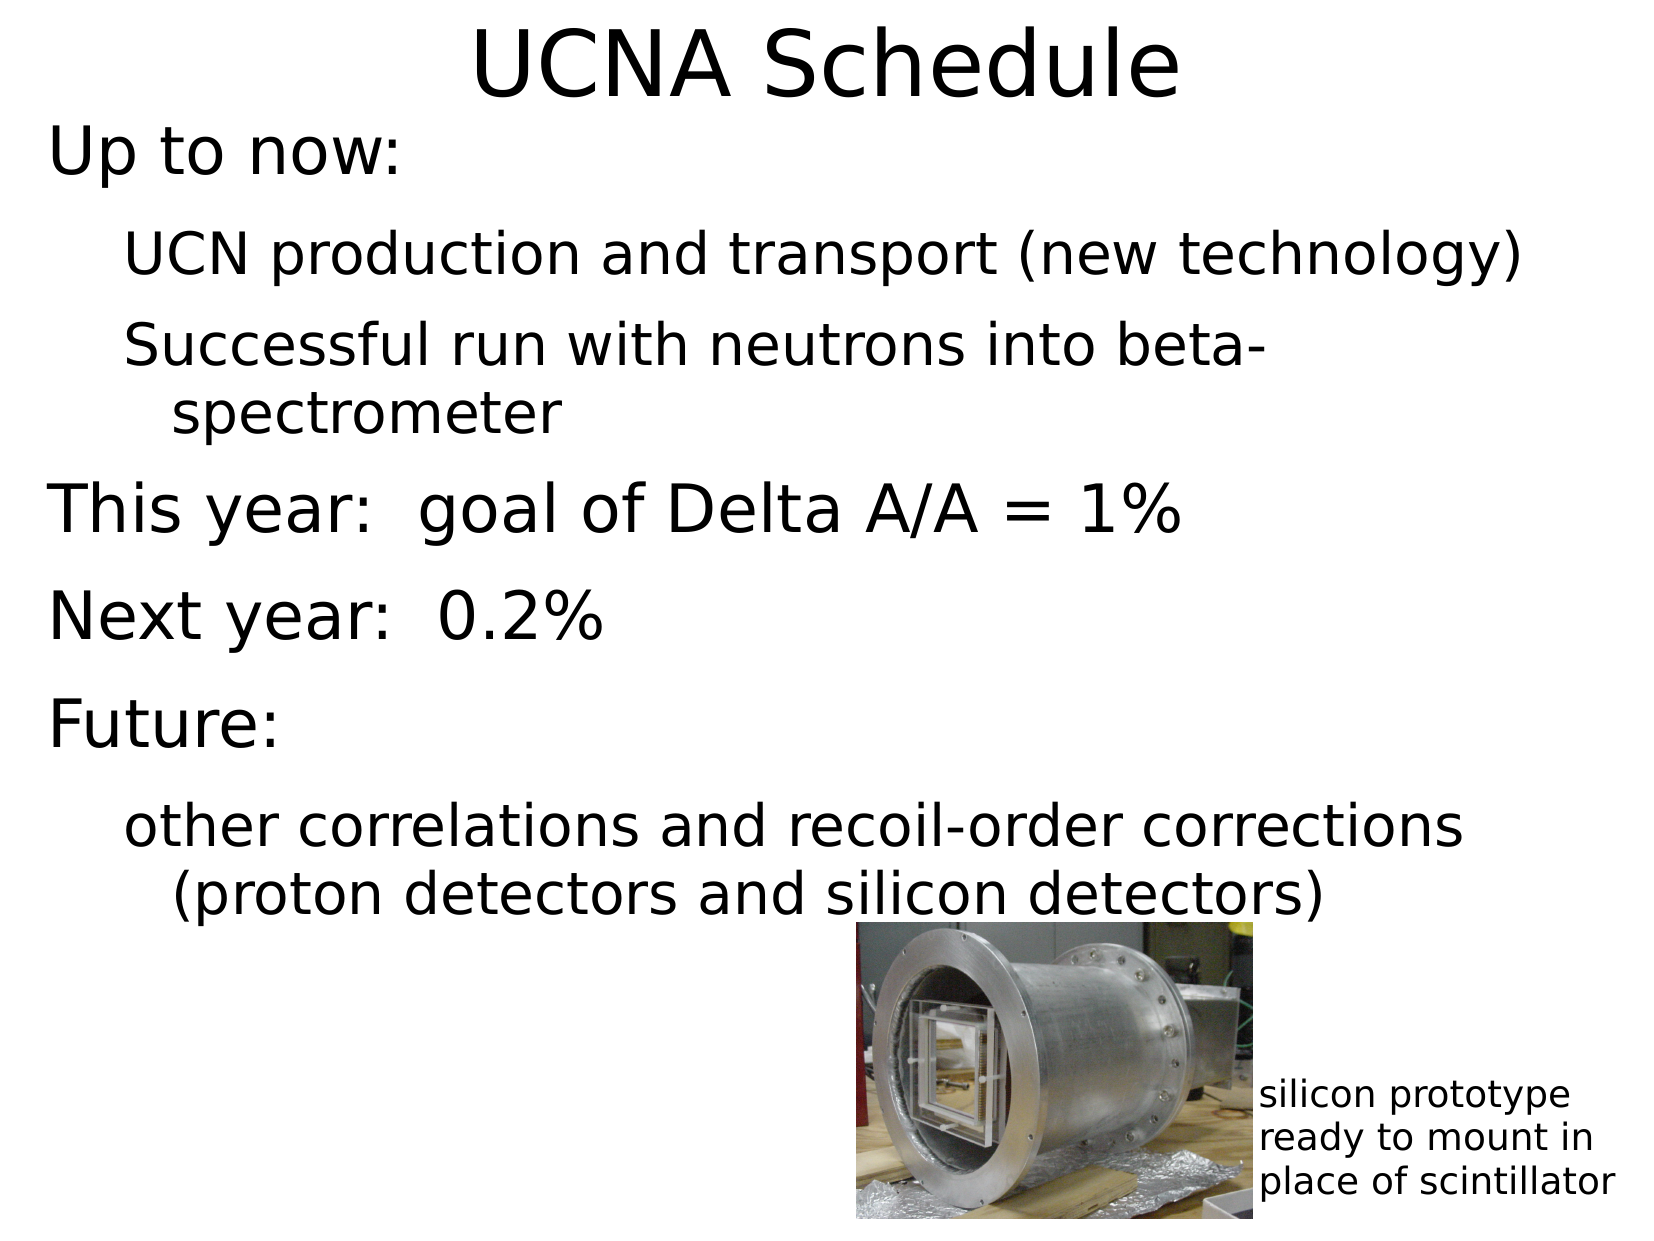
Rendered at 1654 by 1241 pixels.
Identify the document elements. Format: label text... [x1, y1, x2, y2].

text_box silicon prototype ready to mount in place of scintillator [1243, 1065, 1625, 1211]
list Up to now: UCN production and transport (new technology) Successful run with neutrons into beta-spectrometer This year: goal of Delta A/A = 1% Next year: 0.2% Future: other correlations and recoil-order corrections (proton detectors and silicon detectors) [29, 113, 1625, 929]
title UCNA Schedule [82, 0, 1571, 113]
picture [856, 922, 1253, 1219]
